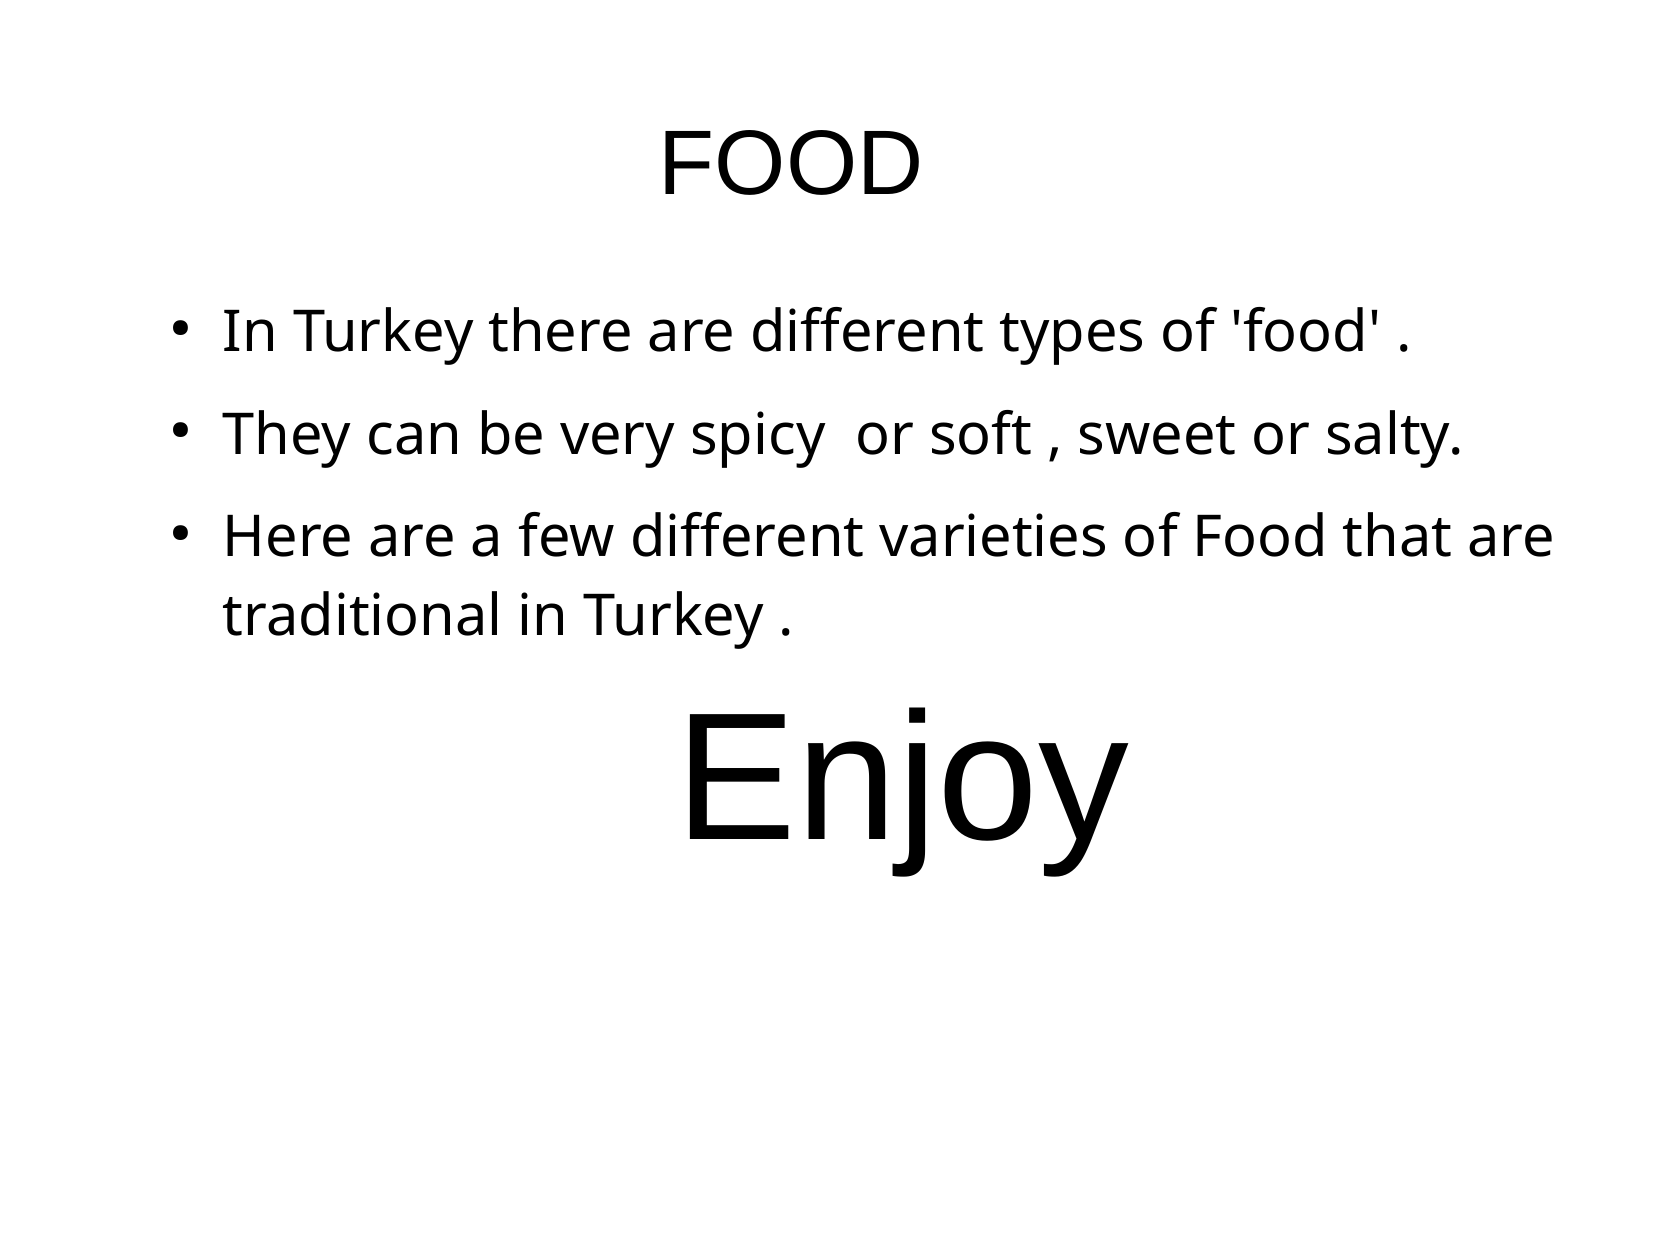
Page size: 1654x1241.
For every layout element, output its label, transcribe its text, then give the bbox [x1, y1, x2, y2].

title FOOD [47, 59, 1536, 267]
list In Turkey there are different types of 'food' . They can be very spicy or soft , sweet or salty. Here are a few different varieties of Food that are traditional in Turkey . Enjoy [82, 290, 1571, 1109]
